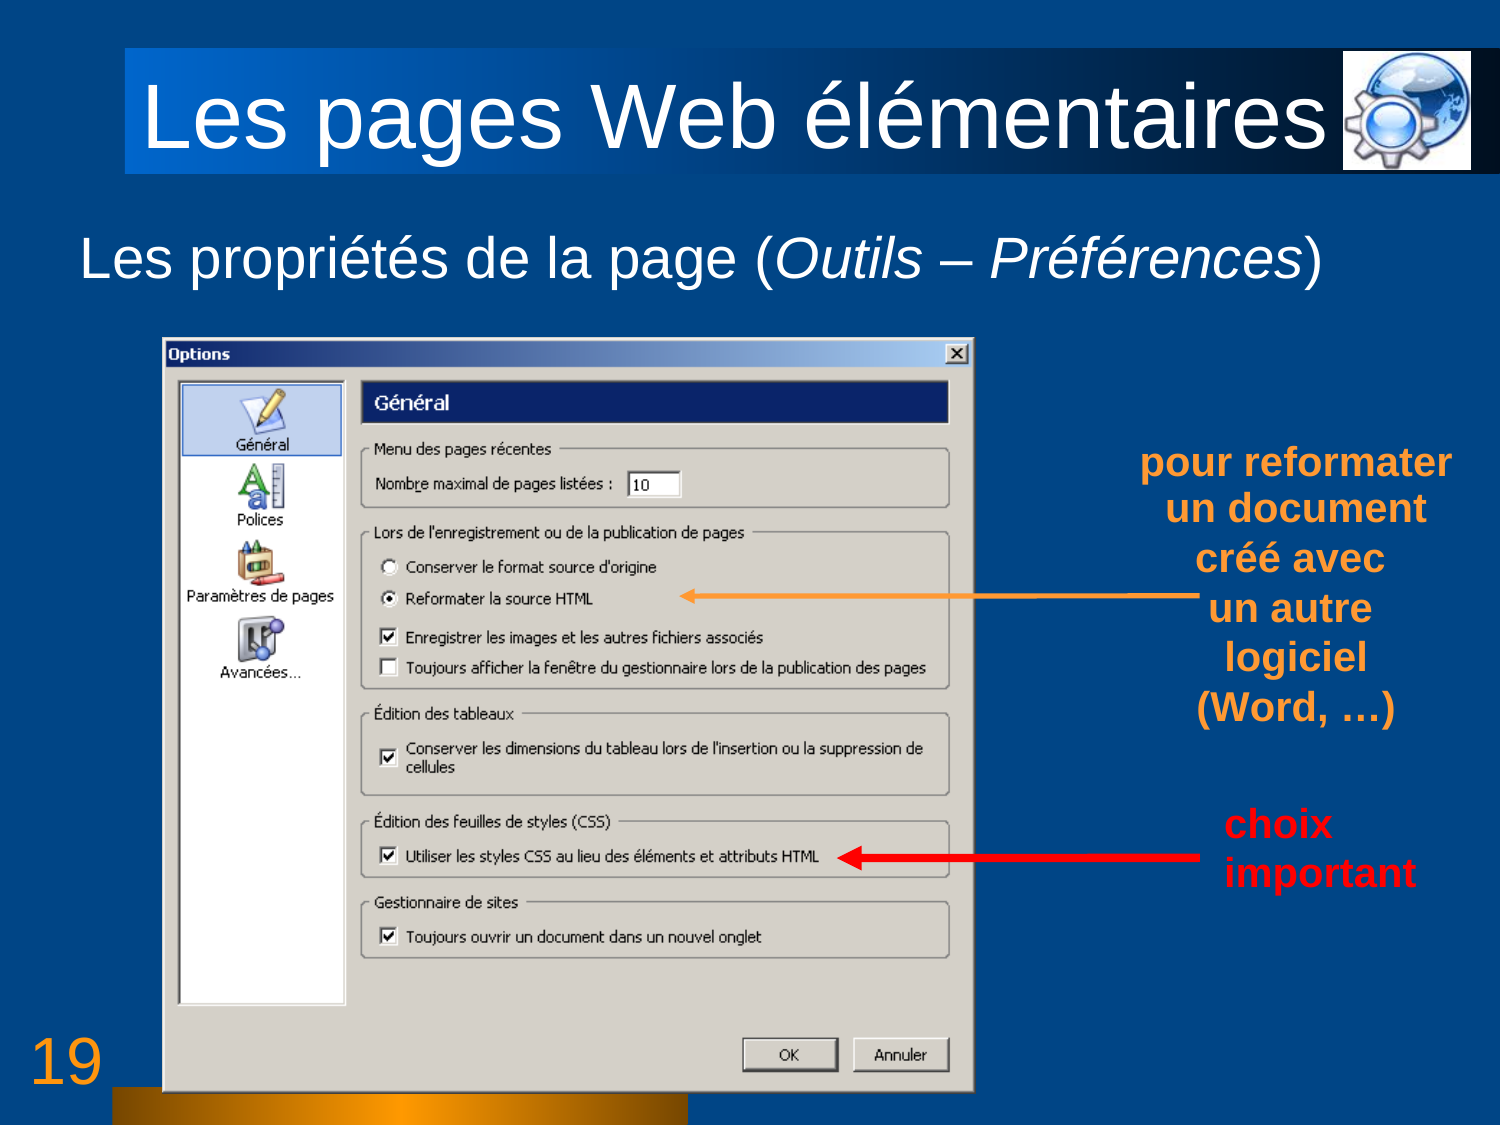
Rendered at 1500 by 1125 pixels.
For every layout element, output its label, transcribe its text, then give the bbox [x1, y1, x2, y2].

picture [162, 386, 976, 1094]
title Les pages Web élémentaires [126, 52, 1473, 181]
text_box pour reformater un document créé avec un autre logiciel (Word, …) [1125, 430, 1468, 740]
list Les propriétés de la page (Outils – Préférences) [64, 218, 1459, 386]
text_box choix important [1209, 792, 1432, 905]
